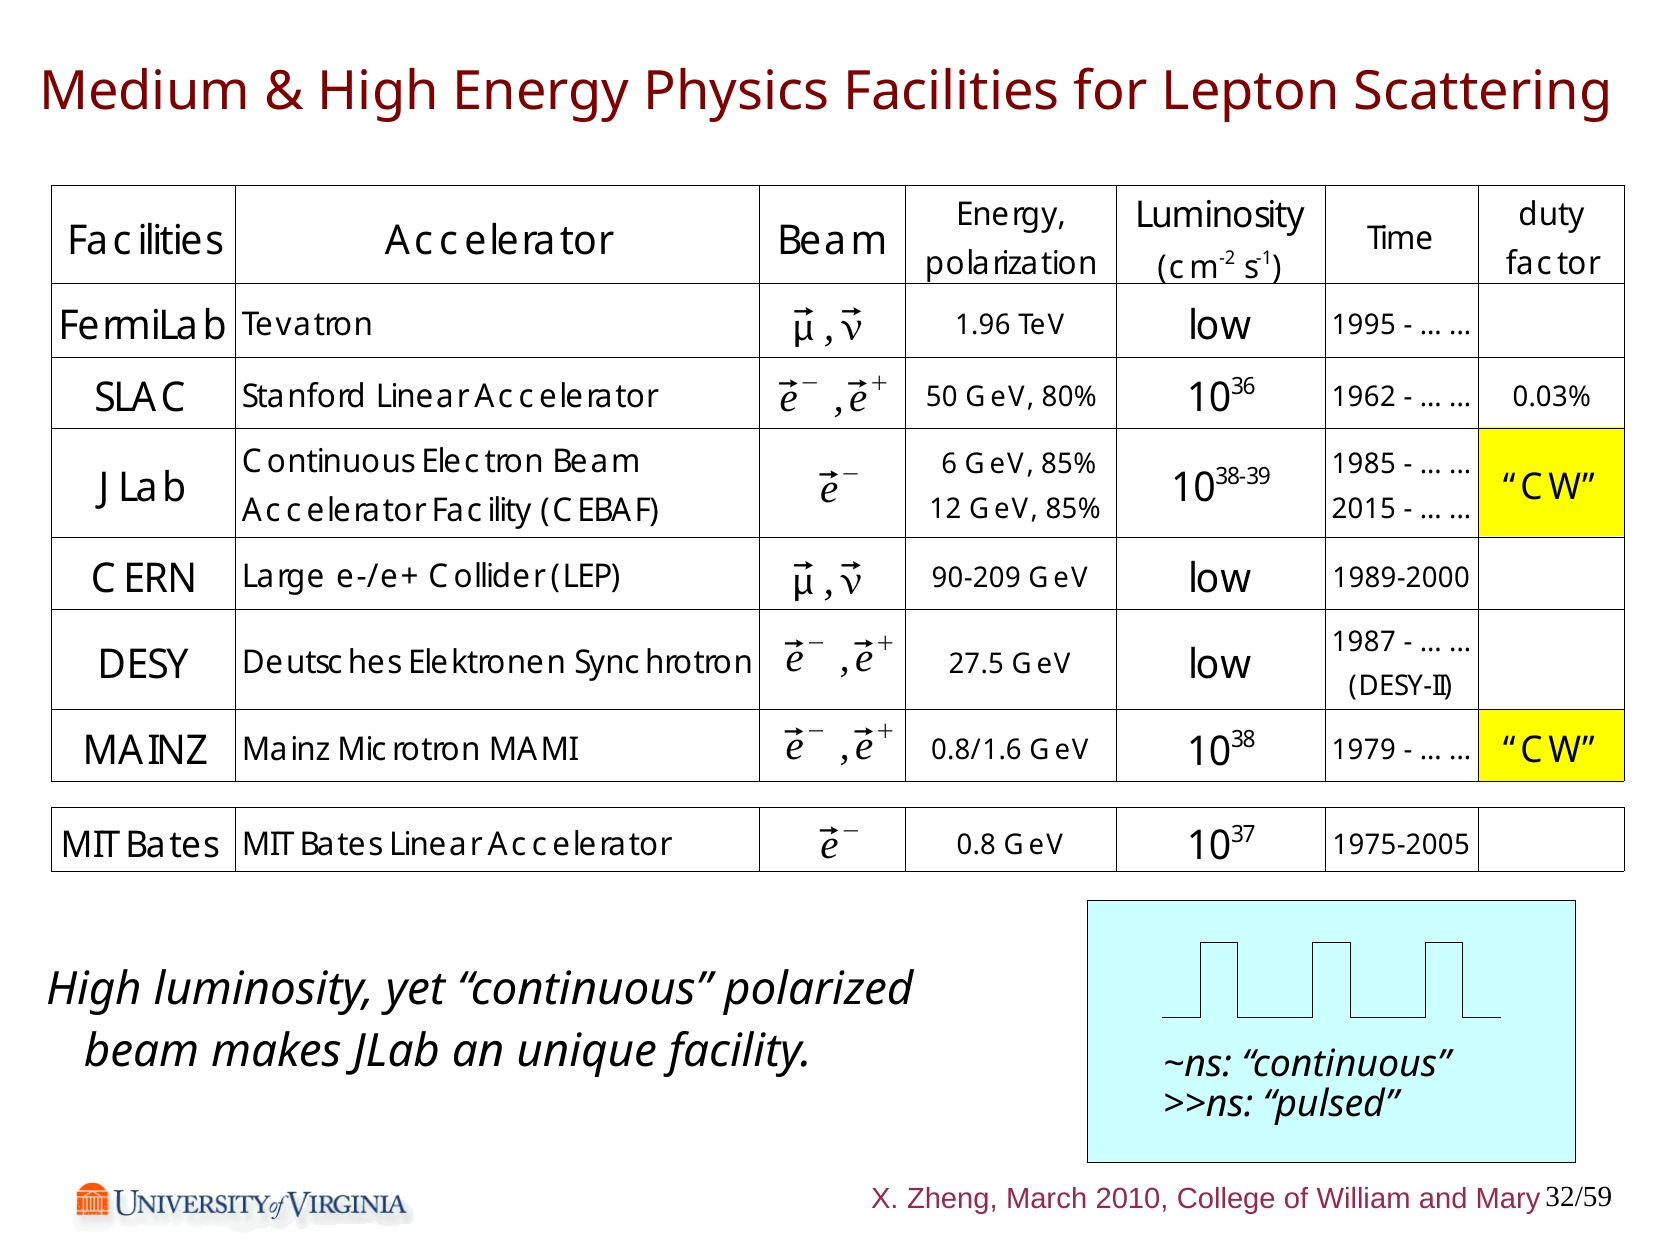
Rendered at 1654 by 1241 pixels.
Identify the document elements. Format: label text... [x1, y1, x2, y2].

chart [49, 183, 1653, 988]
text_box High luminosity, yet “continuous” polarized beam makes JLab an unique facility. [31, 948, 1051, 1108]
text_box [1087, 900, 1576, 1163]
text_box ~ns: “continuous” >>ns: “pulsed” [1146, 1036, 1597, 1151]
picture [53, 1165, 427, 1241]
title Medium & High Energy Physics Facilities for Lepton Scattering [0, 27, 1653, 151]
